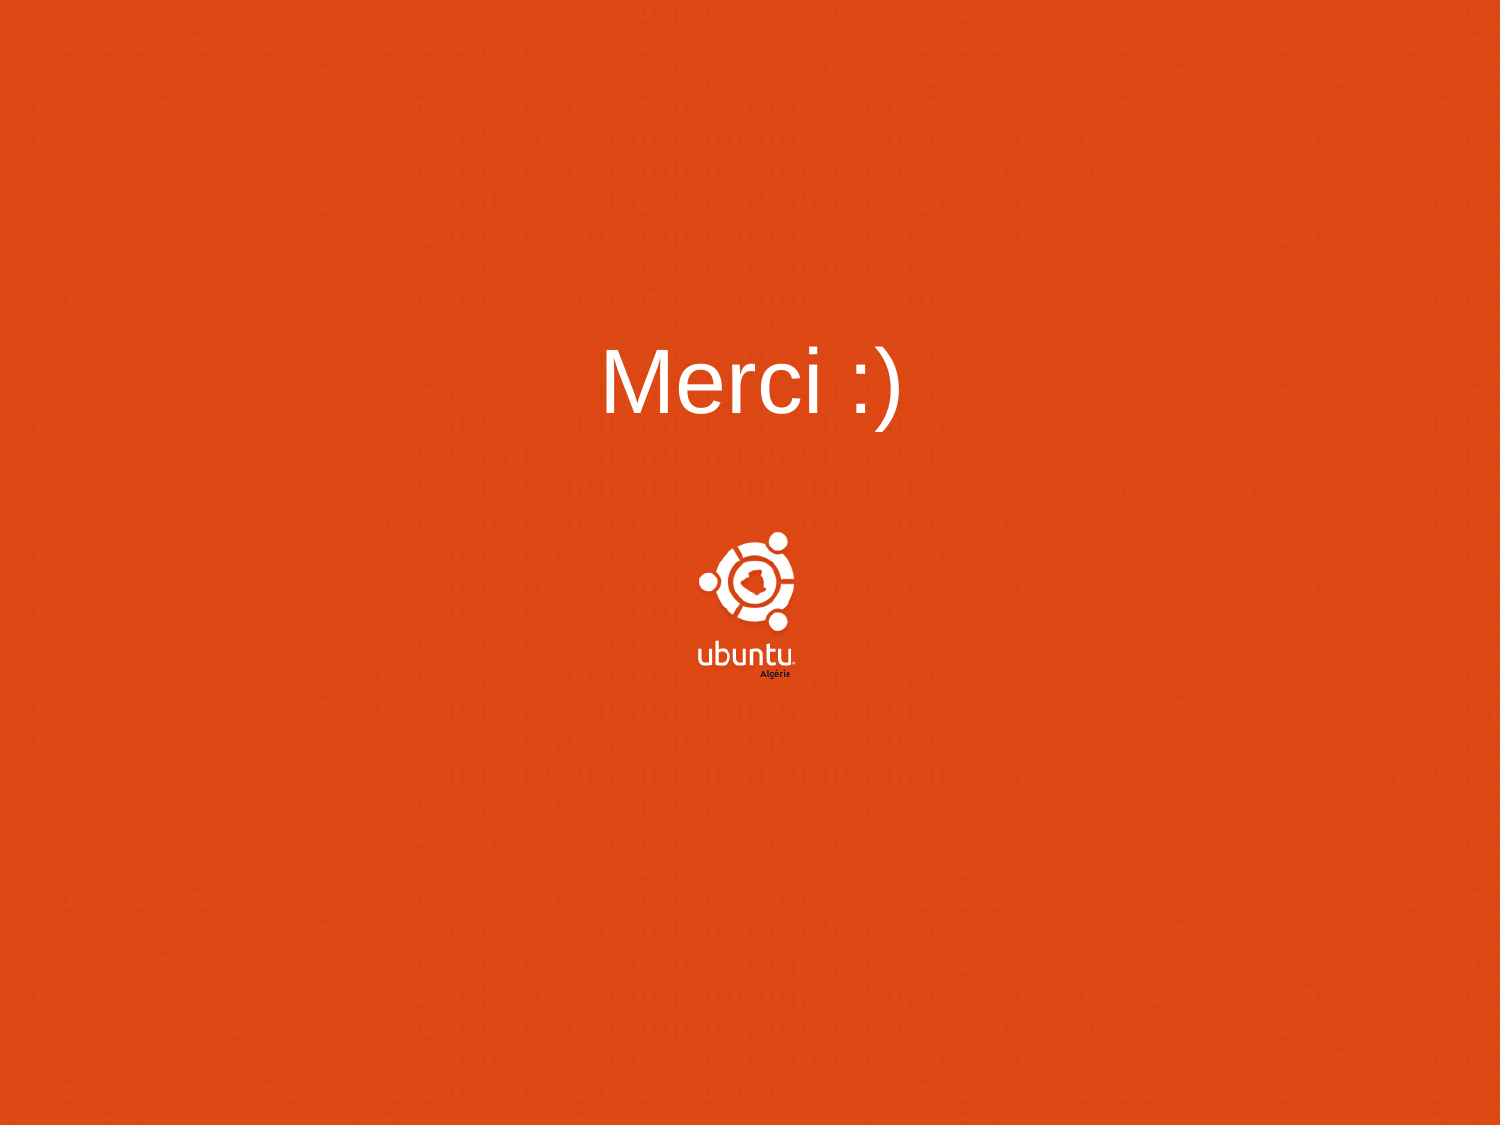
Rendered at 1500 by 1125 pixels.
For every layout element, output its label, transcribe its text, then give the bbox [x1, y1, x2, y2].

picture [0, 0, 1500, 1125]
text_box Merci :) [584, 314, 1140, 440]
